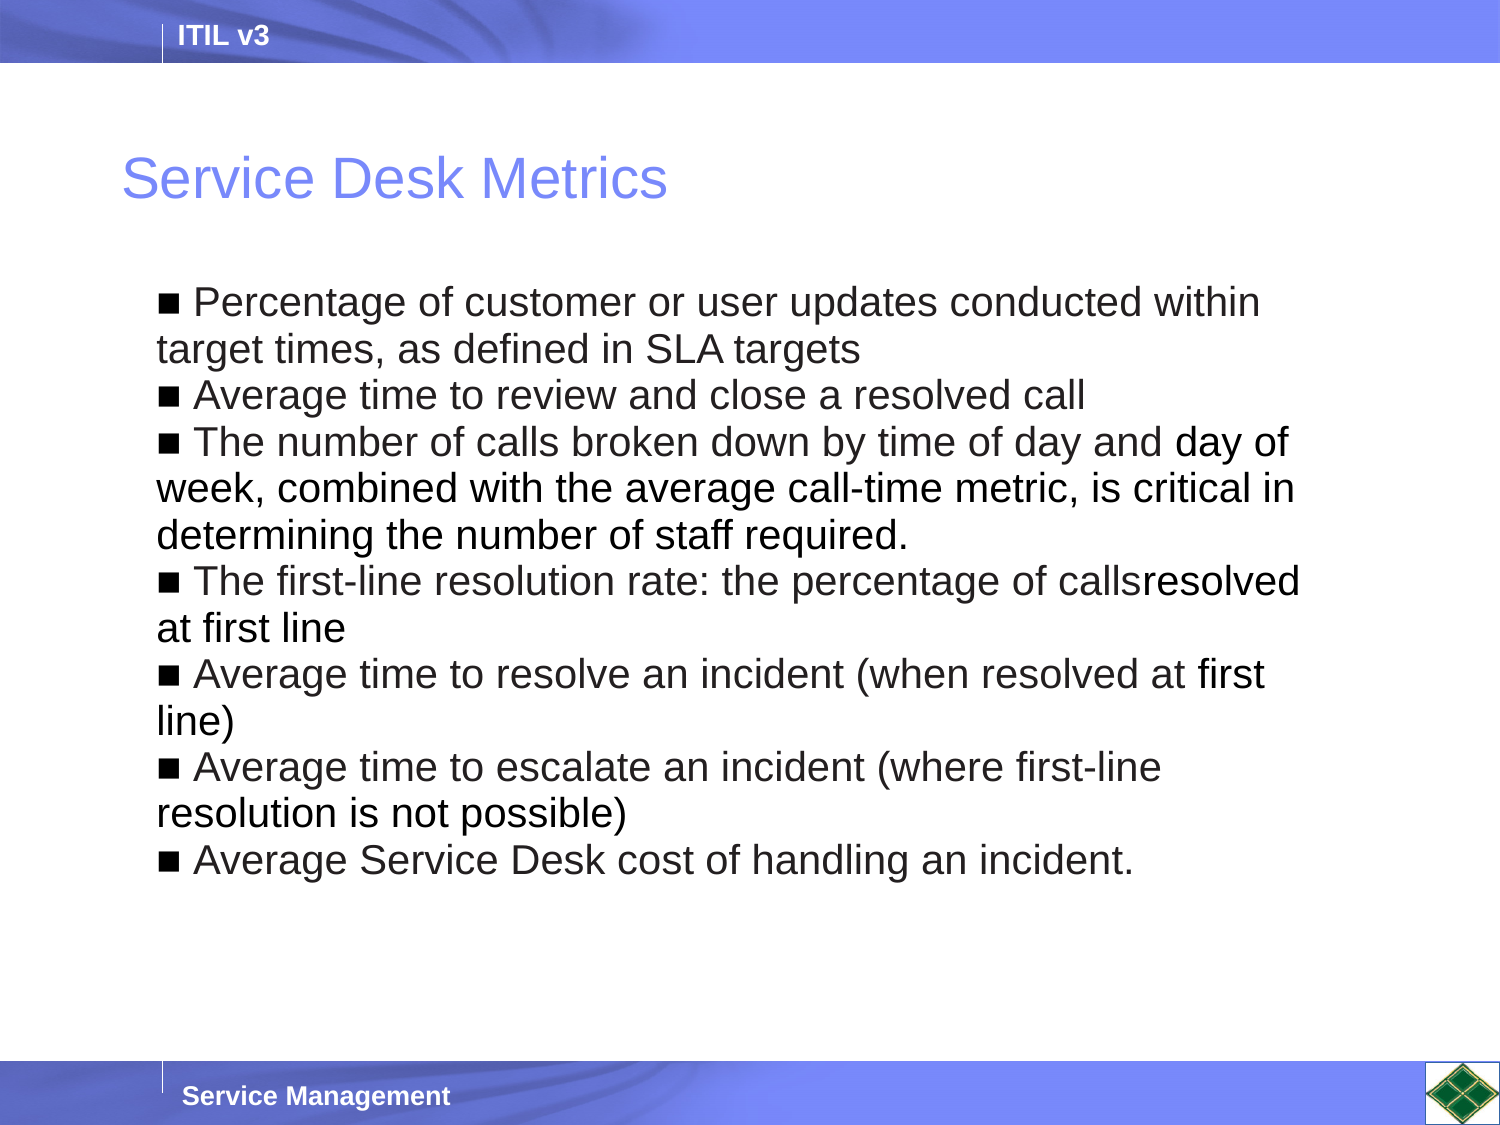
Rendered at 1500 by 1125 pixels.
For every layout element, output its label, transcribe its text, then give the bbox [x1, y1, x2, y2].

text_box Service Desk Metrics [106, 143, 1406, 260]
picture [1426, 1063, 1499, 1124]
picture [0, 1061, 1500, 1125]
text_box ■ Percentage of customer or user updates conducted within target times, as defined in SLA targets ■ Average time to review and close a resolved call ■ The number of calls broken down by time of day and day of week, combined with the average call-time metric, is critical in determining the number of staff required. ■ The first-line resolution rate: the percentage of callsresolved at first line ■ Average time to resolve an incident (when resolved at first line) ■ Average time to escalate an incident (where first-line resolution is not possible) ■ Average Service Desk cost of handling an incident. [141, 271, 1359, 1004]
picture [0, 0, 1500, 63]
